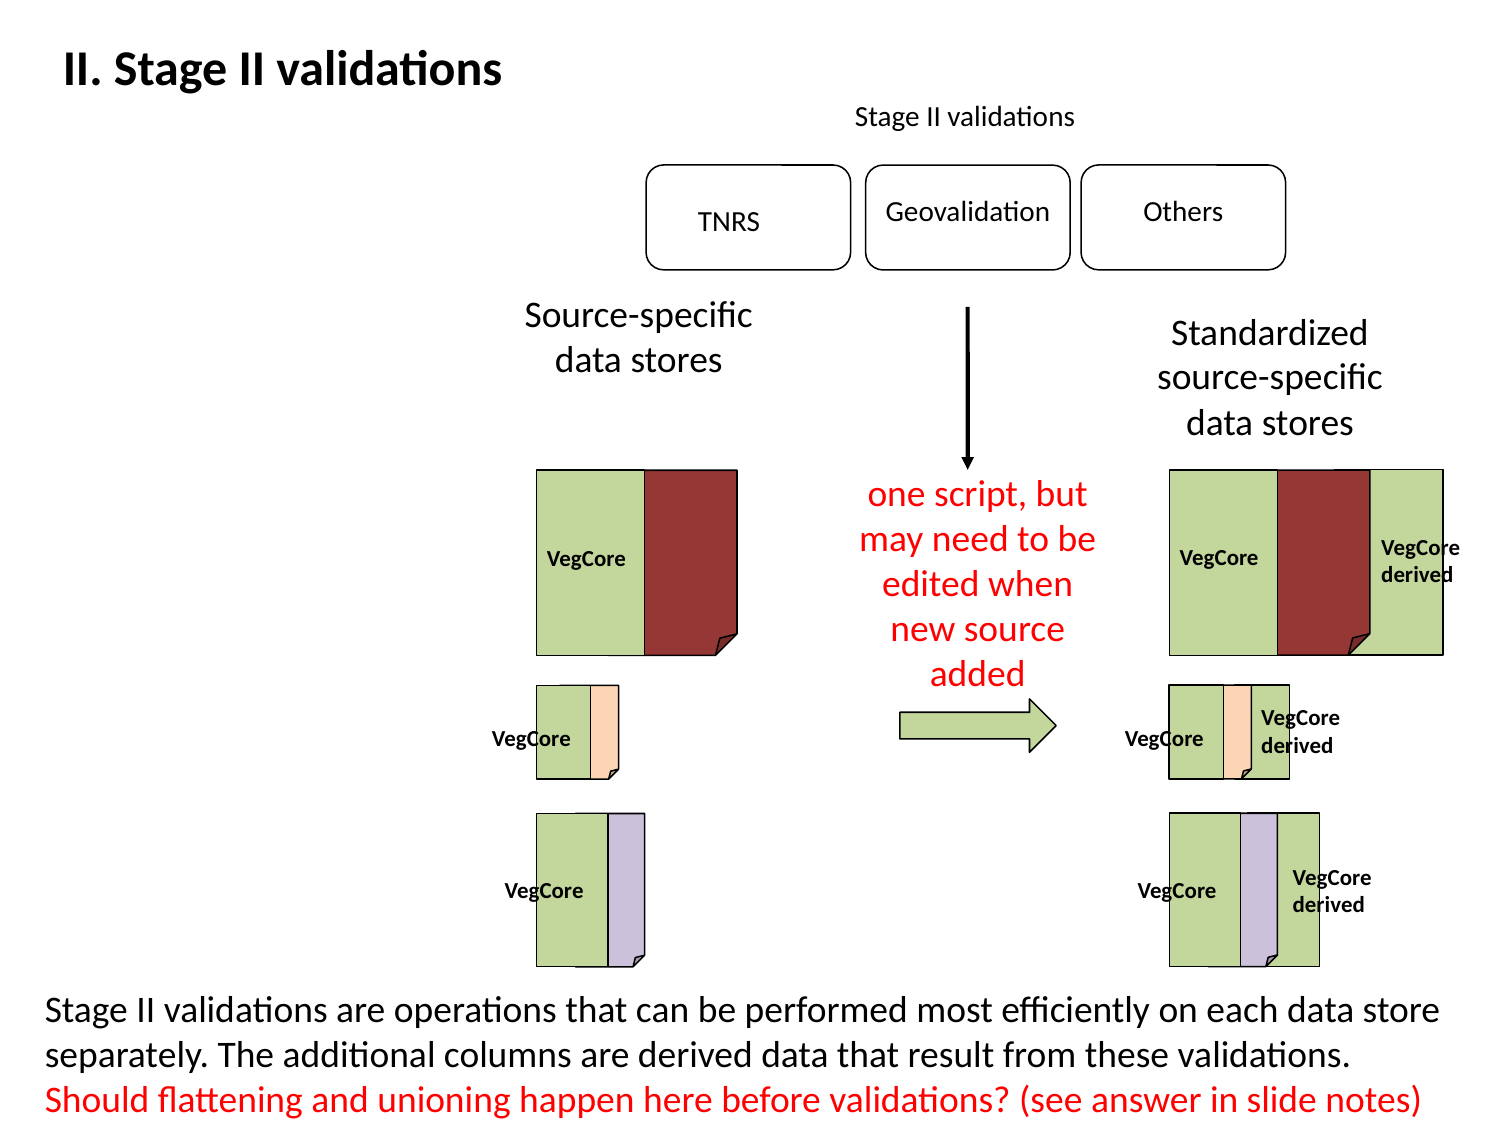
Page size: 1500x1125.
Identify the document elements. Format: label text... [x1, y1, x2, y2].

text_box VegCore derived [1366, 524, 1485, 594]
text_box Others [1081, 184, 1286, 234]
text_box Standardized source-specific data stores [1139, 300, 1401, 450]
text_box VegCore [1109, 715, 1228, 758]
text_box VegCore [1122, 868, 1241, 910]
text_box [1169, 469, 1444, 656]
text_box [536, 470, 738, 656]
text_box Geovalidation [865, 184, 1071, 235]
text_box Source-specific data stores [508, 282, 770, 387]
text_box VegCore [1164, 535, 1283, 578]
text_box TNRS [645, 194, 813, 244]
text_box VegCore [477, 715, 596, 758]
text_box [899, 716, 1057, 753]
text_box VegCore derived [1246, 695, 1365, 765]
text_box VegCore derived [1278, 854, 1396, 924]
text_box [1169, 813, 1320, 967]
text_box Stage II validations [840, 103, 1095, 150]
text_box VegCore [489, 868, 608, 910]
text_box Stage II validations are operations that can be performed most efficiently on each data store separately. The additional columns are derived data that result from these validations. Should flattening and unioning happen here before validations? (see answer in slide notes) [30, 977, 1470, 1125]
text_box [536, 813, 645, 967]
text_box one script, but may need to be edited when new source added [842, 461, 1113, 716]
text_box II. Stage II validations [48, 27, 1420, 103]
text_box [536, 685, 619, 780]
text_box VegCore [532, 535, 650, 578]
text_box [1169, 685, 1290, 779]
